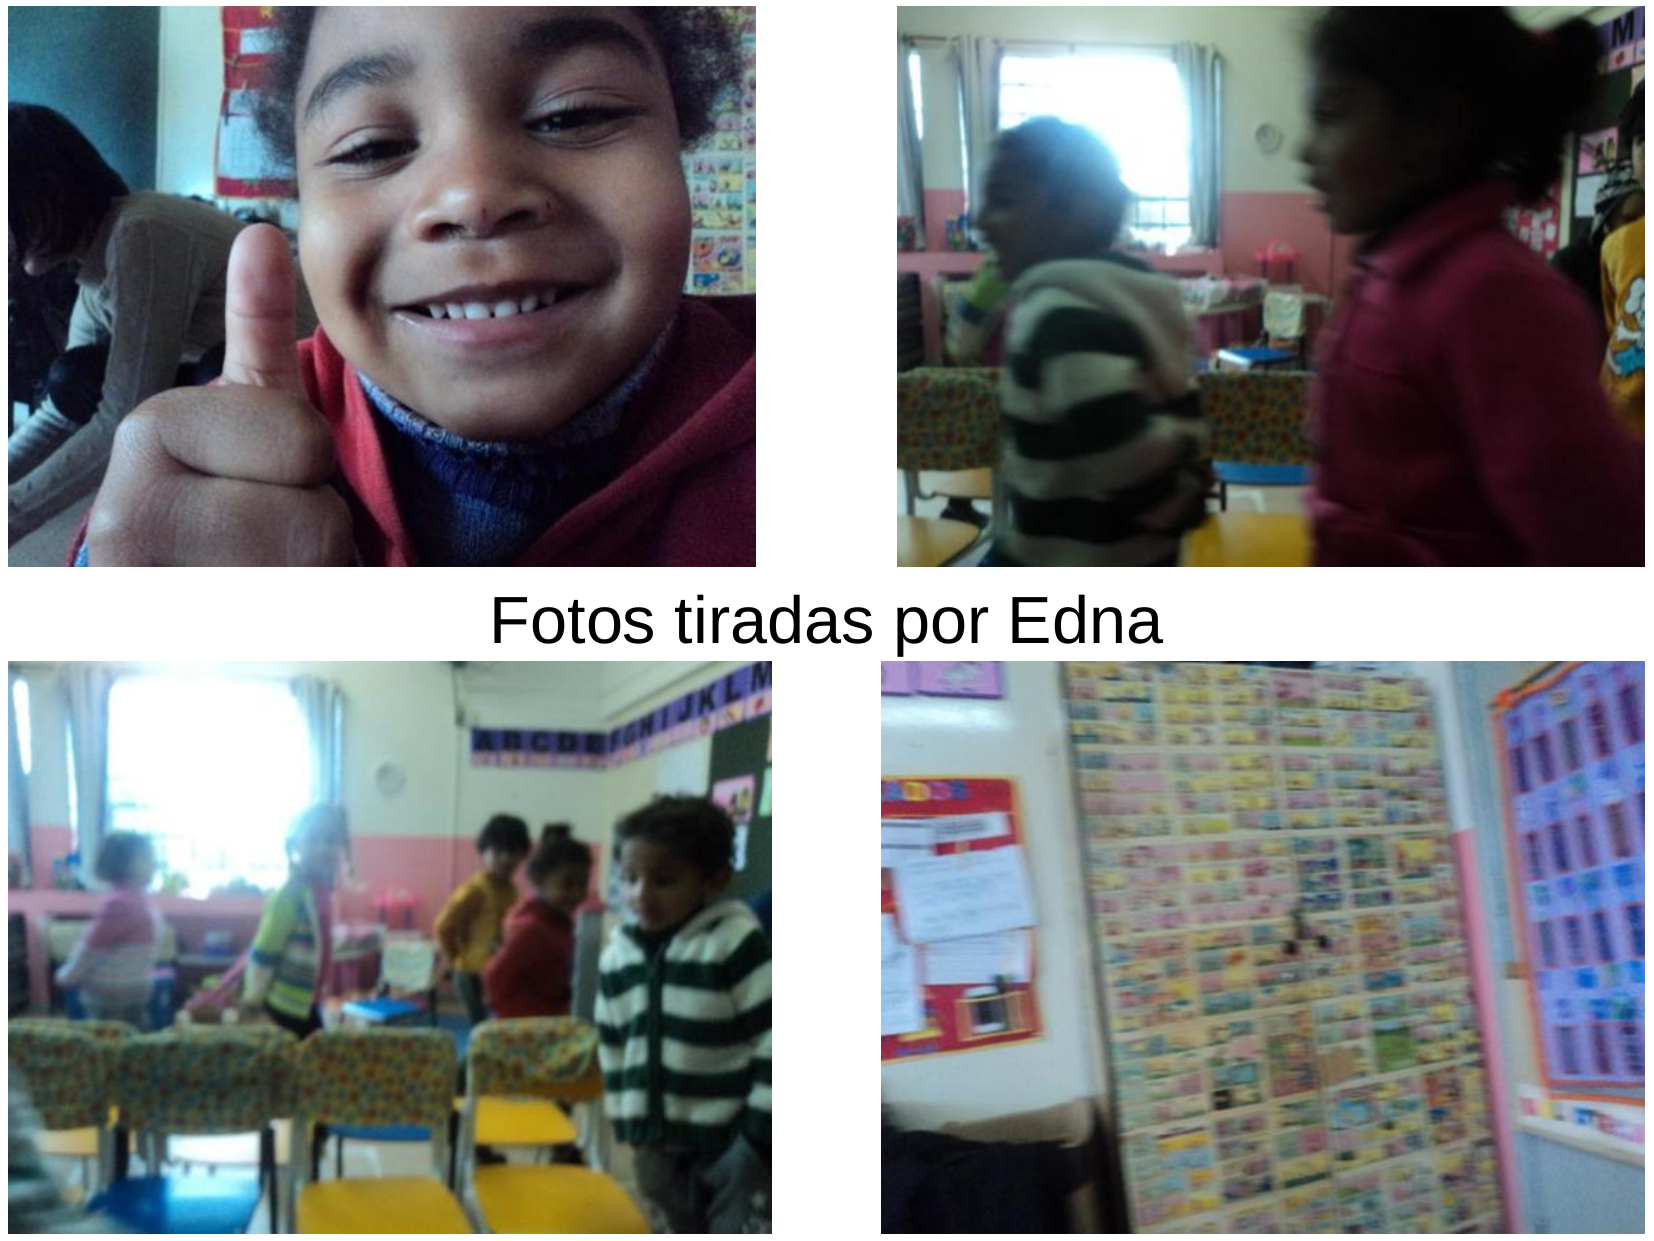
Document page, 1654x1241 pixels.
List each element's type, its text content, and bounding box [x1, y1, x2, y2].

picture [8, 661, 772, 1234]
picture [8, 6, 756, 567]
text_box Fotos tiradas por Edna [82, 508, 1572, 733]
picture [897, 6, 1645, 567]
picture [881, 661, 1645, 1234]
